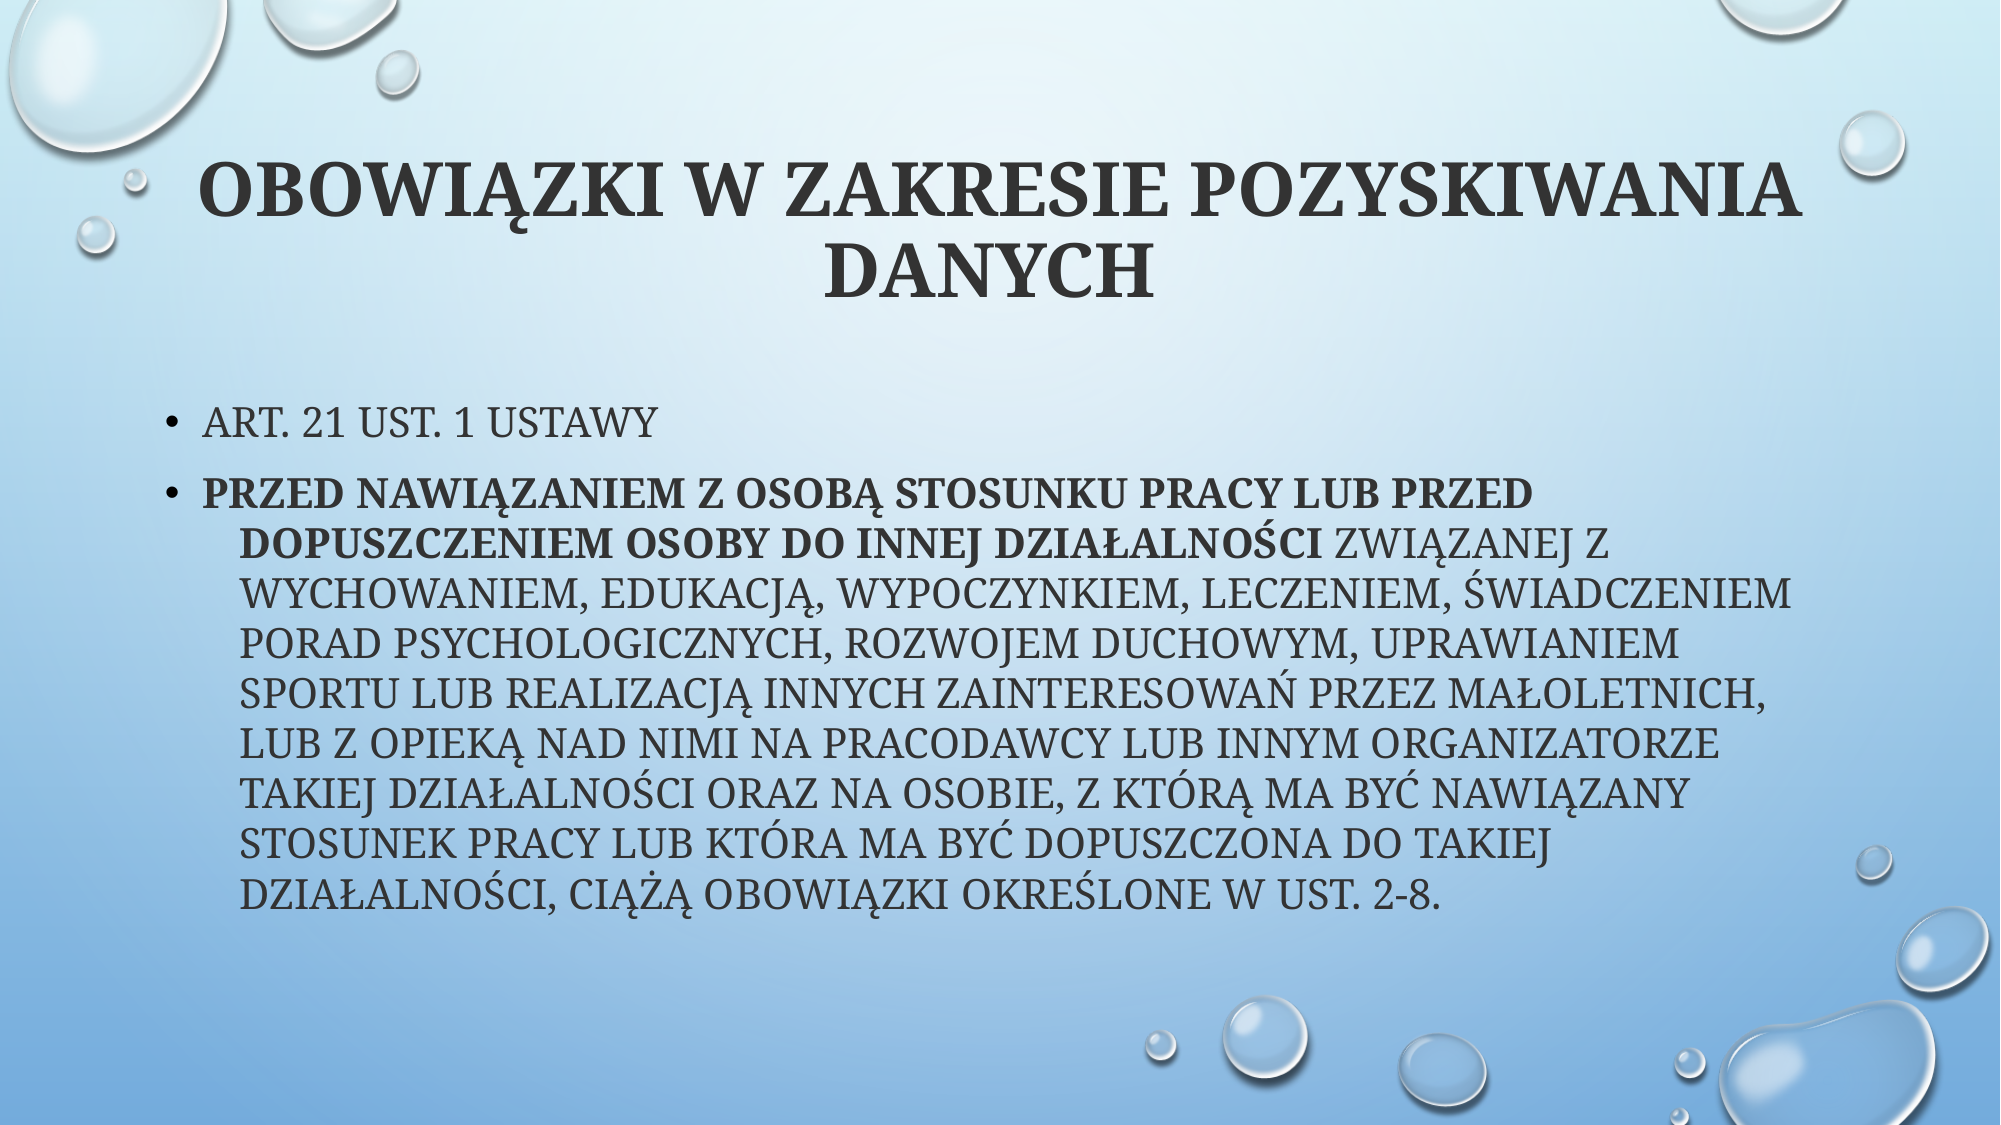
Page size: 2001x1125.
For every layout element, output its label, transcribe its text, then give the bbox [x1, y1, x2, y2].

list Art. 21 ust. 1 ustawy Przed nawiązaniem z osobą stosunku pracy lub przed dopuszczeniem osoby do innej działalności związanej z wychowaniem, edukacją, wypoczynkiem, leczeniem, świadczeniem porad psychologicznych, rozwojem duchowym, uprawianiem sportu lub realizacją innych zainteresowań przez małoletnich, lub z opieką nad nimi na pracodawcy lub innym organizatorze takiej działalności oraz na osobie, z którą ma być nawiązany stosunek pracy lub która ma być dopuszczona do takiej działalności, ciążą obowiązki określone w ust. 2-8. [149, 388, 1850, 950]
title obowiązki w zakresie pozyskiwania danych [149, 101, 1851, 364]
